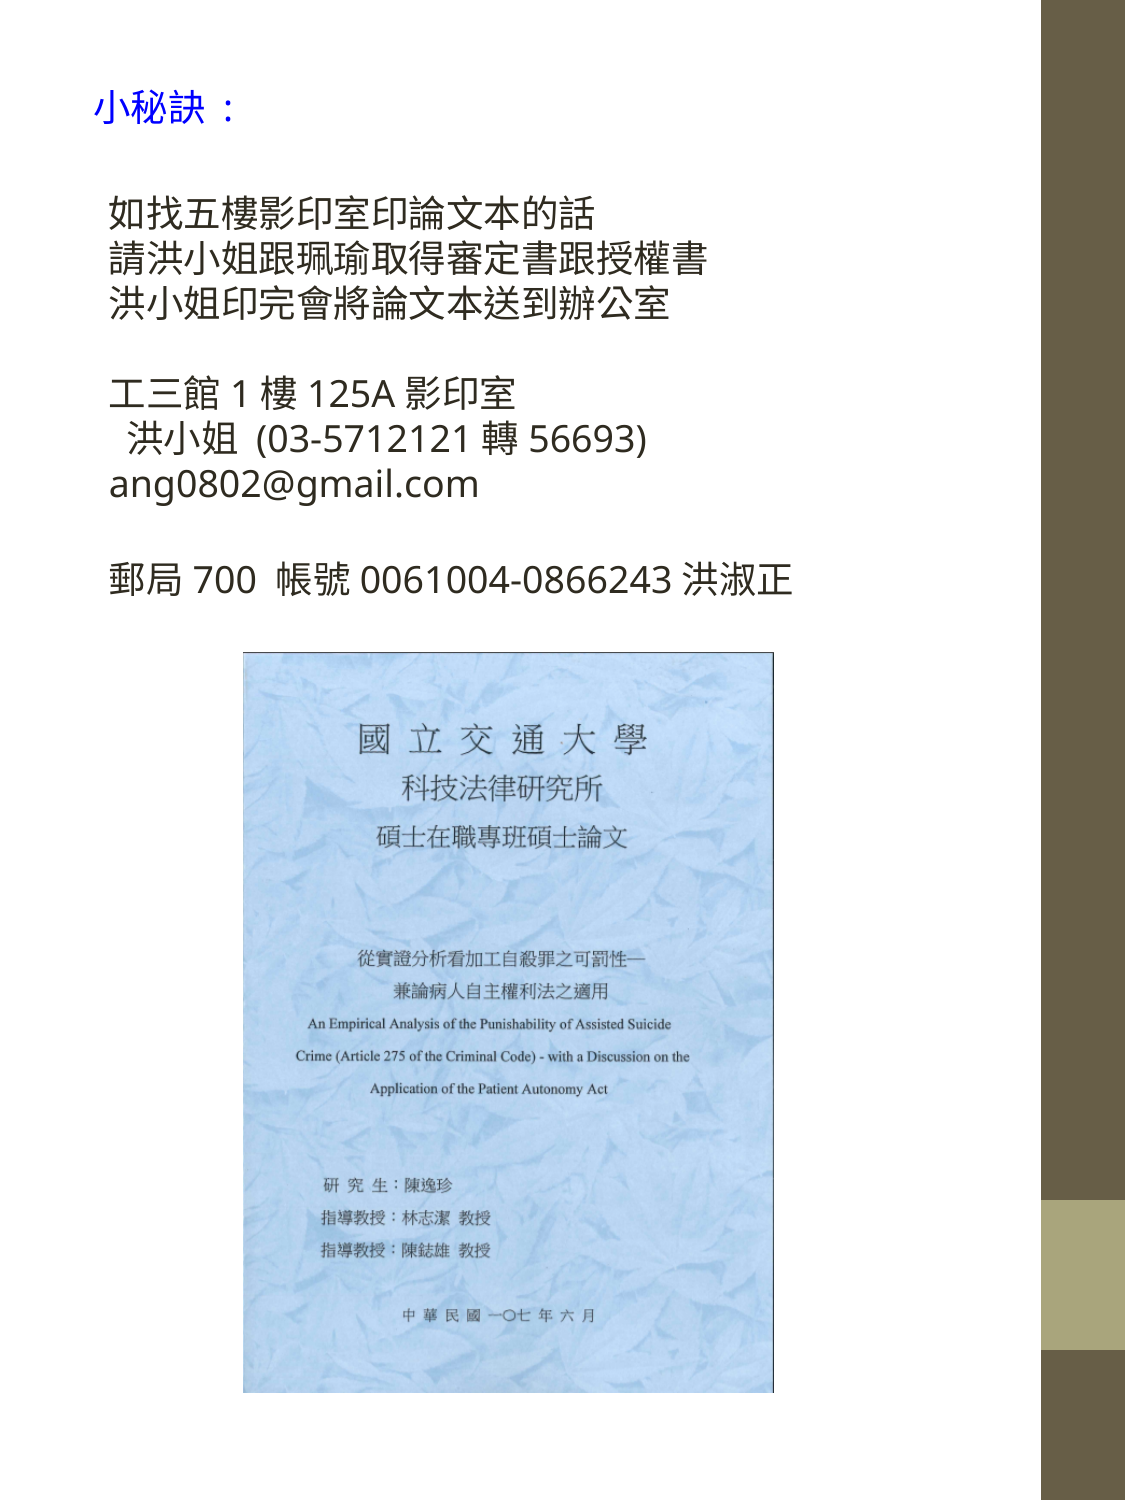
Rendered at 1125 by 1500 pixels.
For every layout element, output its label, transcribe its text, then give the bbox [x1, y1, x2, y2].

text_box 小秘訣 : [78, 77, 248, 137]
picture [243, 652, 774, 1394]
text_box 如找五樓影印室印論文本的話 請洪小姐跟珮瑜取得審定書跟授權書 洪小姐印完會將論文本送到辦公室 工三館1樓125A影印室 洪小姐 (03-5712121轉56693) ang0802@gmail.com 郵局700 帳號0061004-0866243洪淑正 [93, 183, 773, 653]
